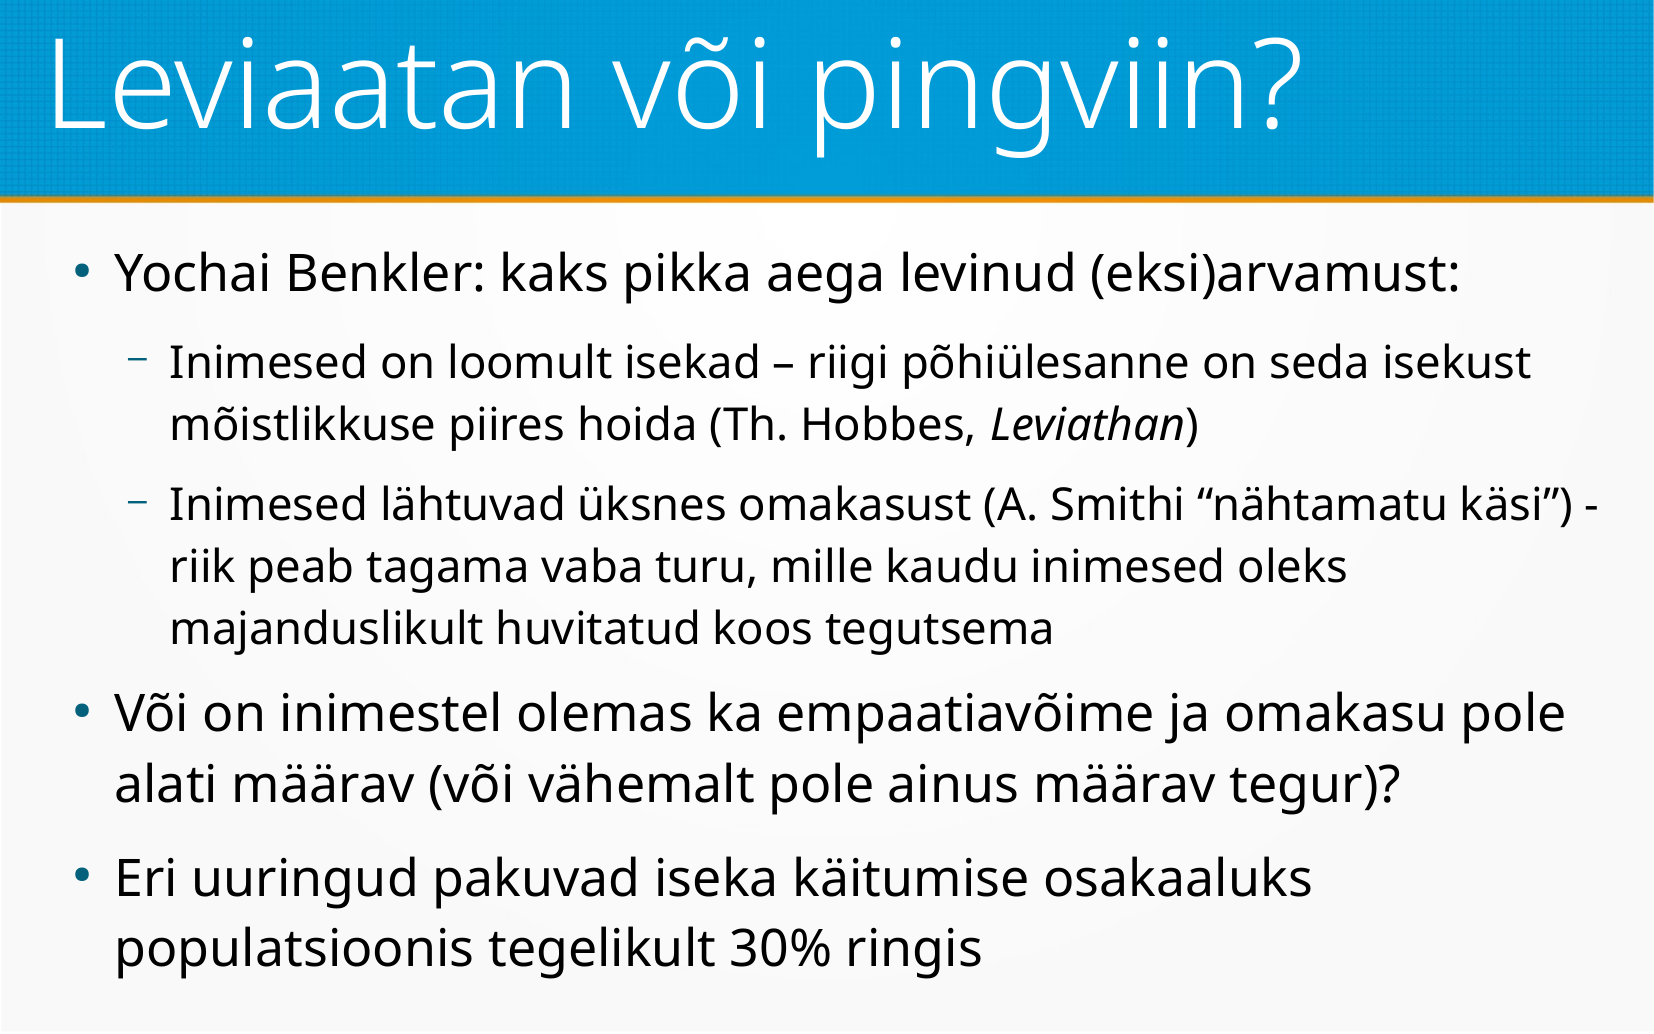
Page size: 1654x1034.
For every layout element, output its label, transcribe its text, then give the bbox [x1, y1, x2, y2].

picture [0, 195, 1654, 1034]
title Leviaatan või pingviin? [43, 0, 1619, 166]
list Yochai Benkler: kaks pikka aega levinud (eksi)arvamust: Inimesed on loomult isekad – riigi põhiülesanne on seda isekust mõistlikkuse piires hoida (Th. Hobbes, Leviathan) Inimesed lähtuvad üksnes omakasust (A. Smithi “nähtamatu käsi”) - riik peab tagama vaba turu, mille kaudu inimesed oleks majanduslikult huvitatud koos tegutsema Või on inimestel olemas ka empaatiavõime ja omakasu pole alati määrav (või vähemalt pole ainus määrav tegur)? Eri uuringud pakuvad iseka käitumise osakaaluks populatsioonis tegelikult 30% ringis [59, 236, 1619, 1002]
